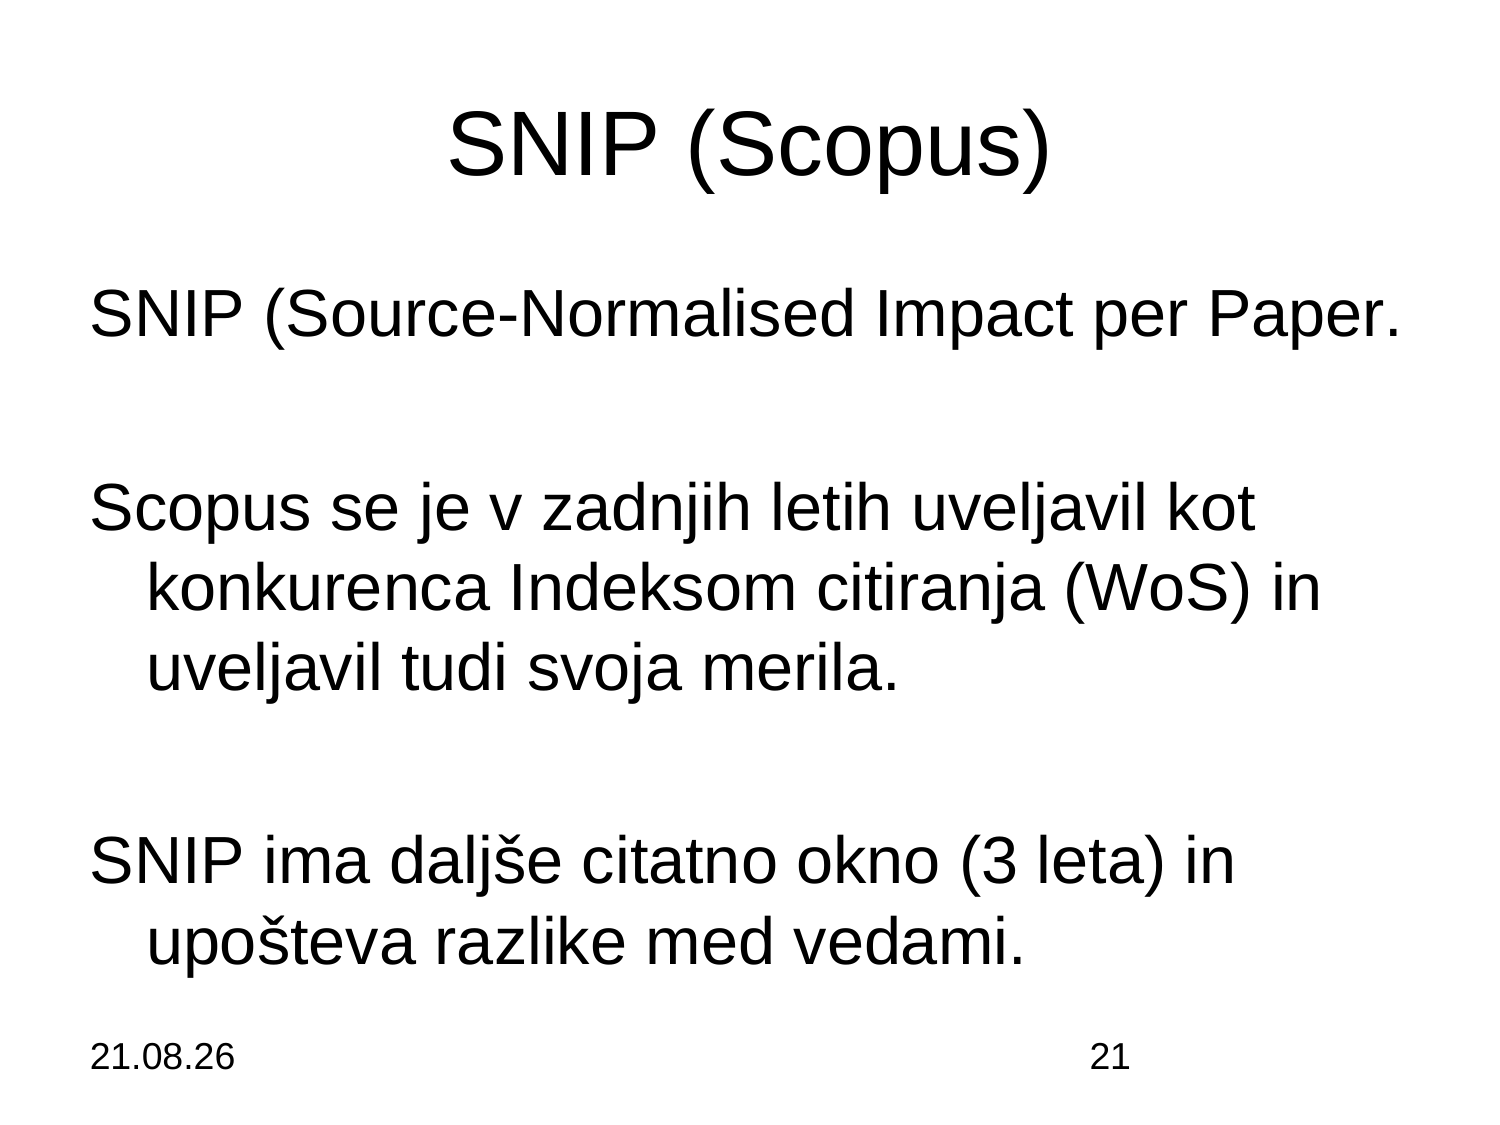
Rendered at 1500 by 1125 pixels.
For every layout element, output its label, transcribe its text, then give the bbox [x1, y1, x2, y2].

list SNIP (Source-Normalised Impact per Paper. Scopus se je v zadnjih letih uveljavil kot konkurenca Indeksom citiranja (WoS) in uveljavil tudi svoja merila. SNIP ima daljše citatno okno (3 leta) in upošteva razlike med vedami. [75, 262, 1426, 1006]
title SNIP (Scopus) [75, 45, 1426, 233]
